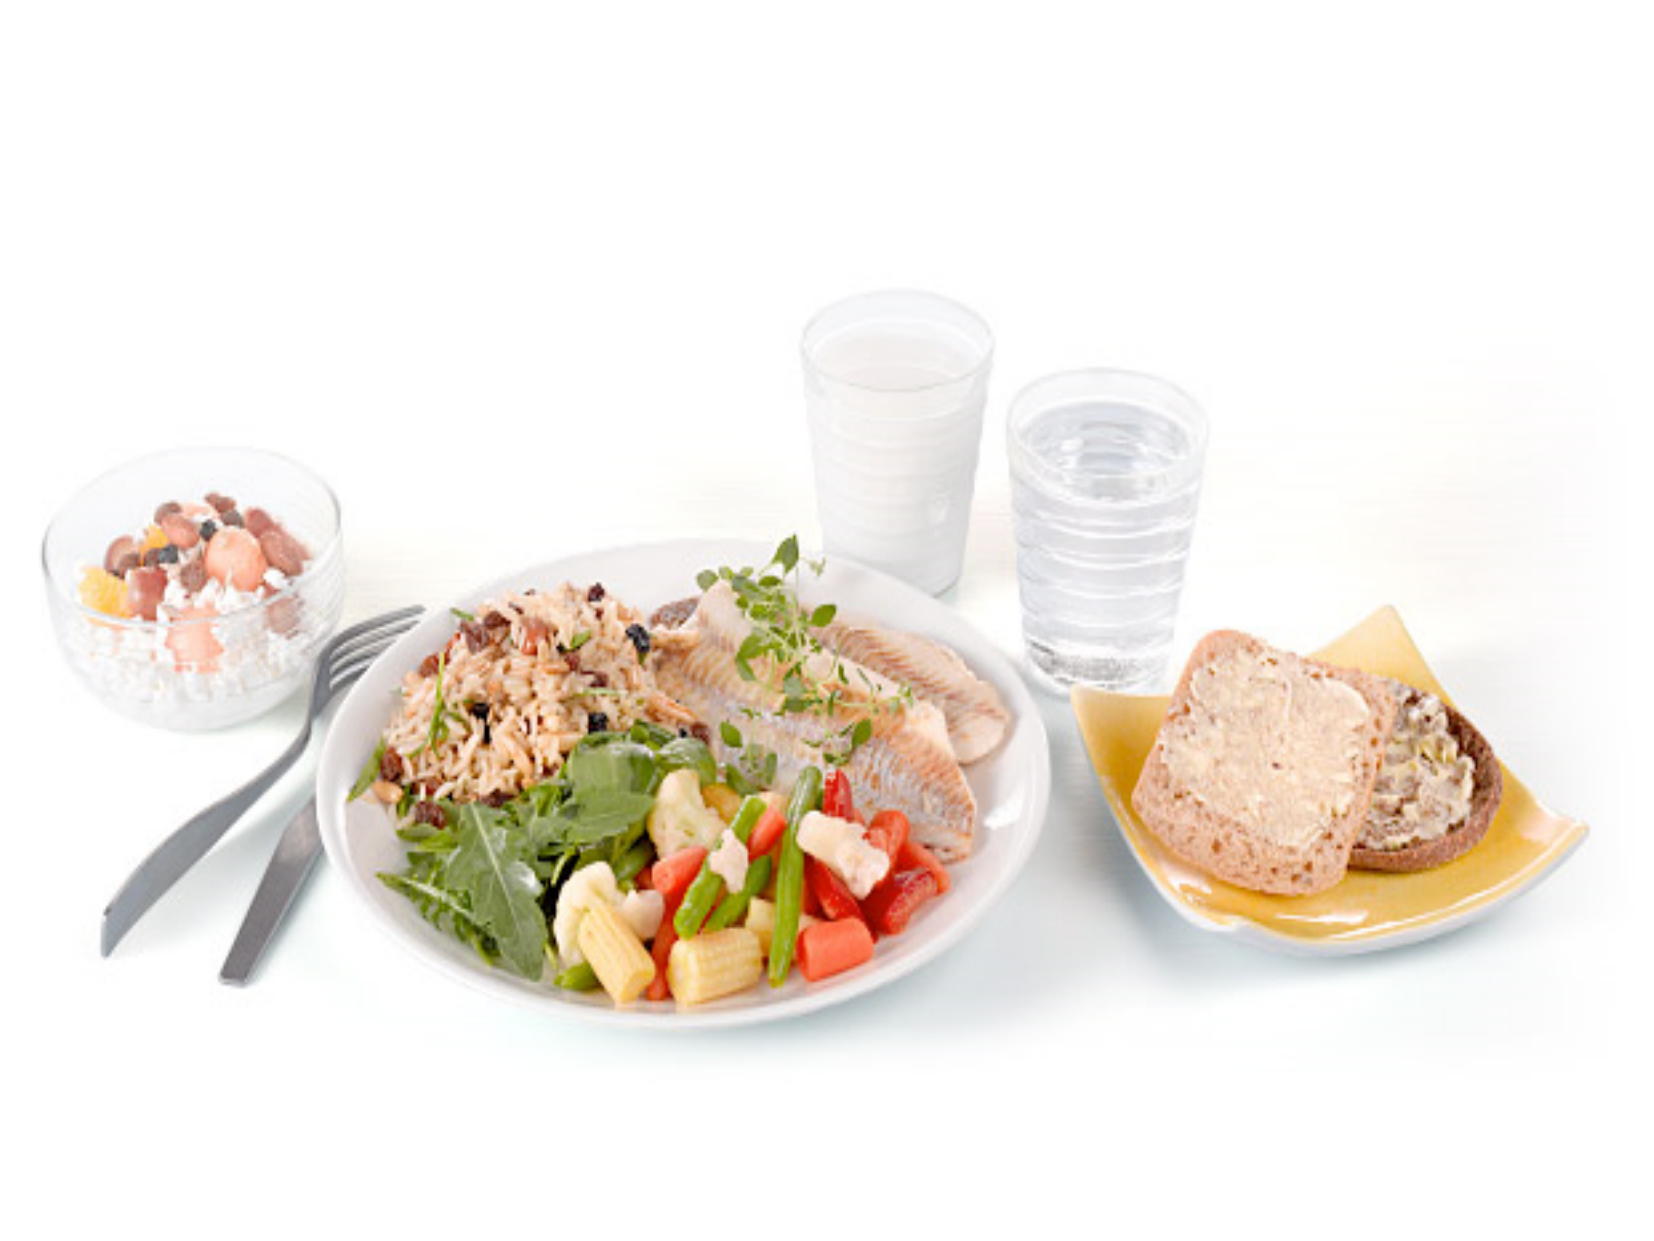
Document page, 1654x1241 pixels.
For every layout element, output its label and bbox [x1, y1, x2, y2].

picture [19, 273, 1641, 1094]
